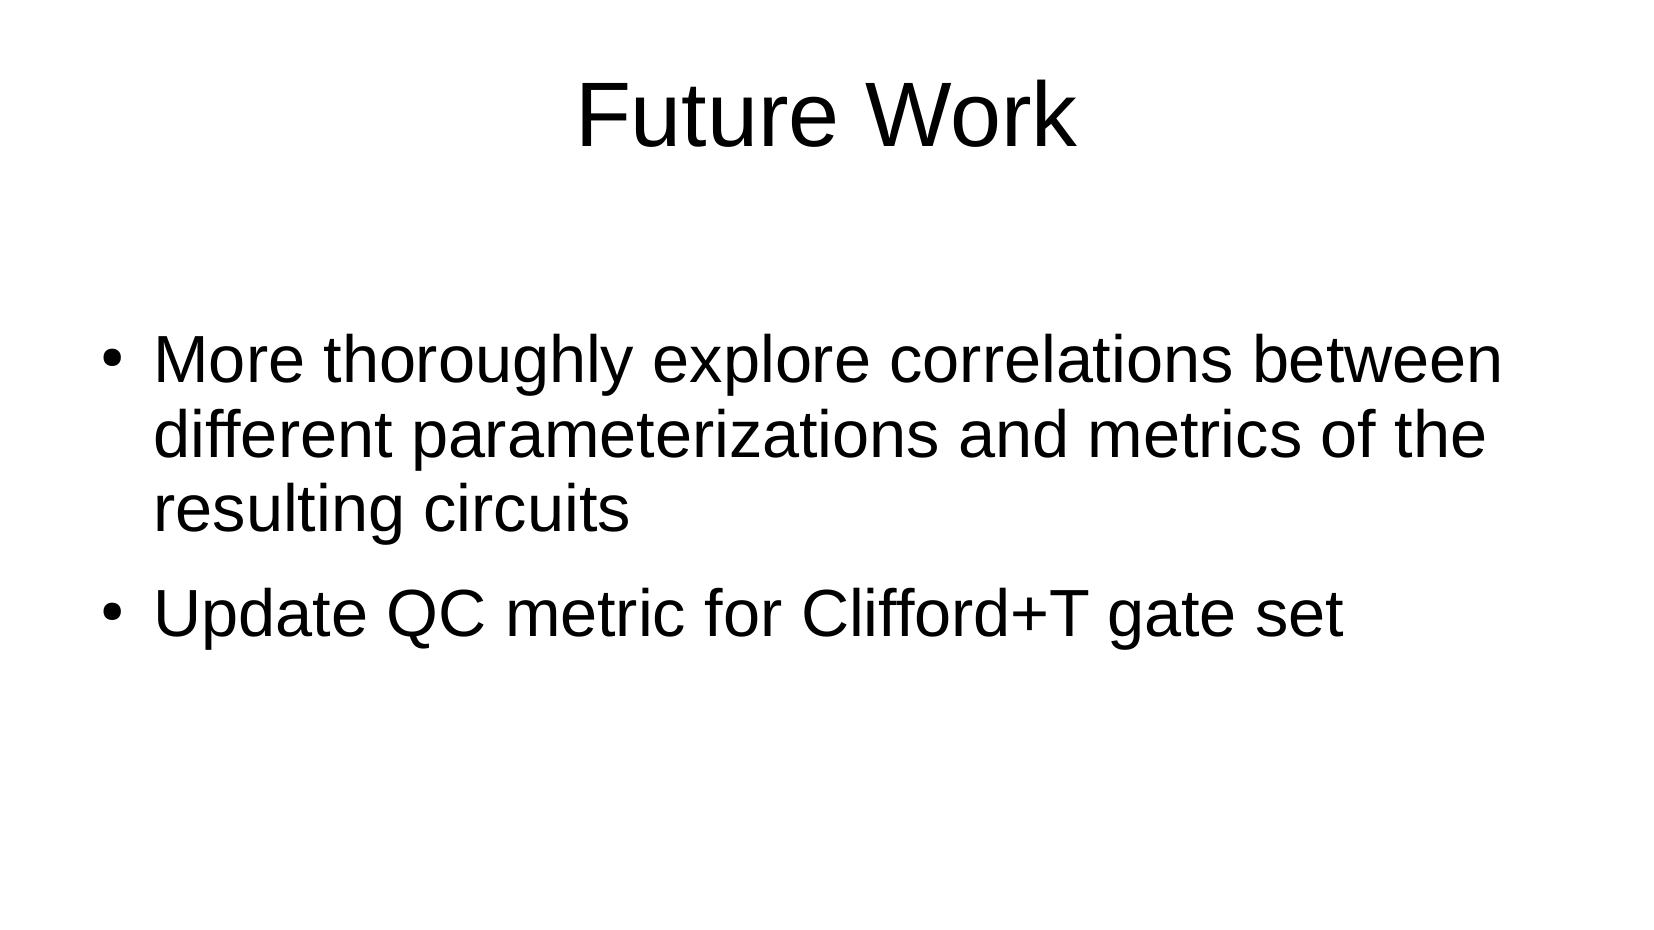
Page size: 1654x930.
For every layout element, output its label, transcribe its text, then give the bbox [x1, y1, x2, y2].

list More thoroughly explore correlations between different parameterizations and metrics of the resulting circuits Update QC metric for Clifford+T gate set [82, 217, 1571, 757]
title Future Work [82, 37, 1571, 193]
